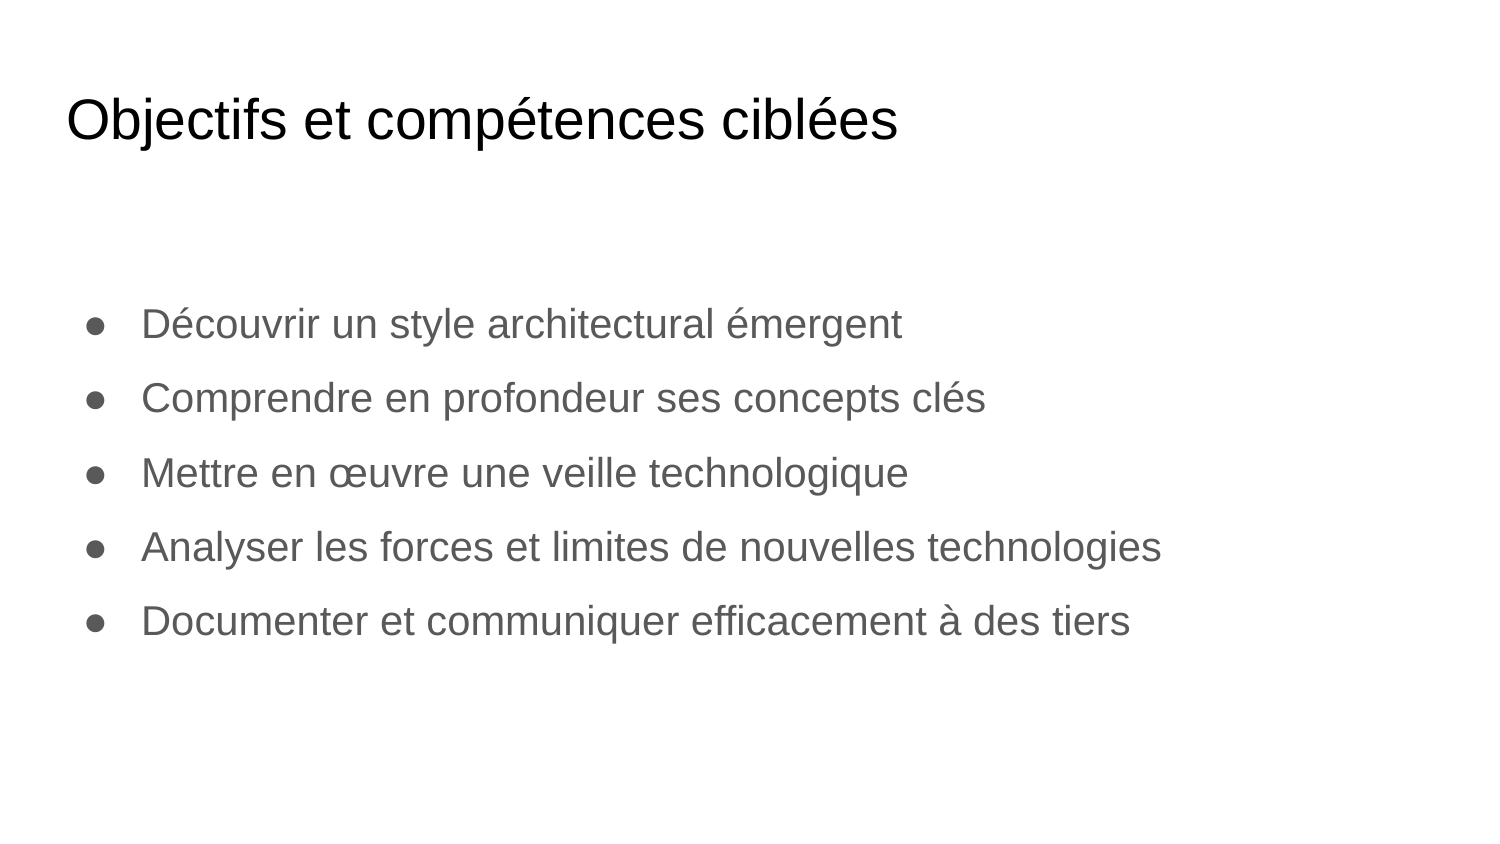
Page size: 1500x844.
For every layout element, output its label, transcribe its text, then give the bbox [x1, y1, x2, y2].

title Objectifs et compétences ciblées [51, 72, 1449, 167]
list Découvrir un style architectural émergent Comprendre en profondeur ses concepts clés Mettre en œuvre une veille technologique Analyser les forces et limites de nouvelles technologies Documenter et communiquer efficacement à des tiers [51, 189, 1449, 750]
